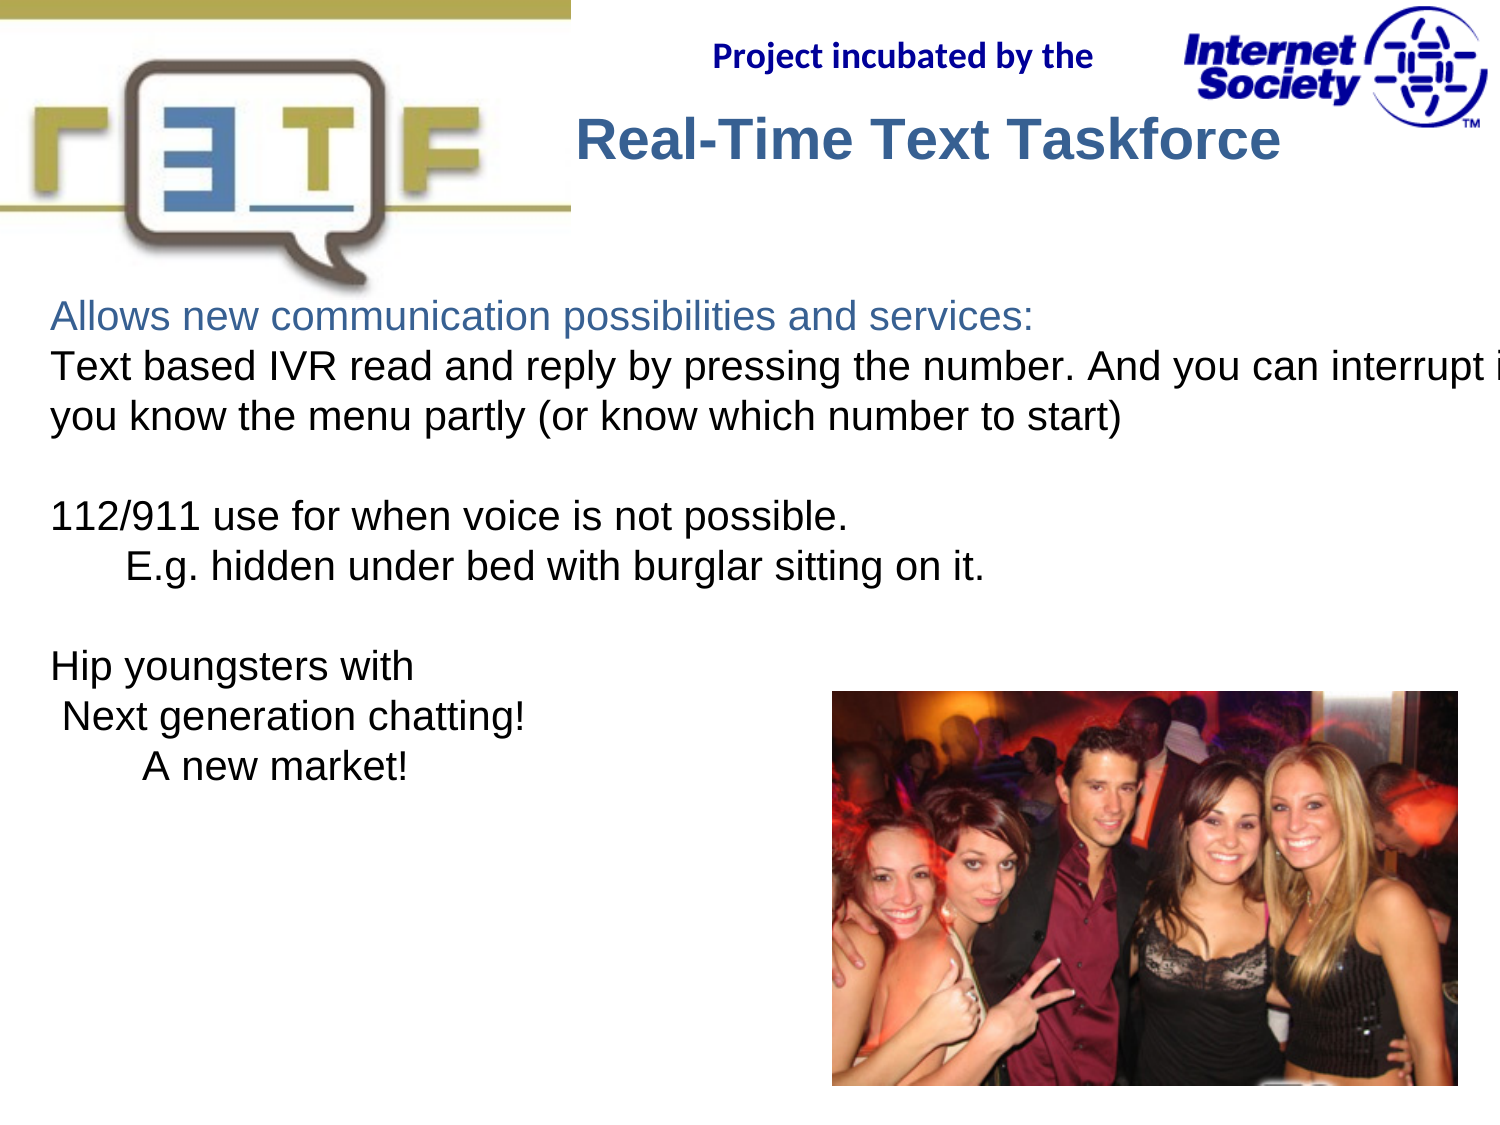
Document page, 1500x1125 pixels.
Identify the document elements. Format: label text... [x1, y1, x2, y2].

picture [1183, 5, 1489, 129]
text_box Allows new communication possibilities and services: Text based IVR read and reply by pressing the number. And you can interrupt if you know the menu partly (or know which number to start) 112/911 use for when voice is not possible. E.g. hidden under bed with burglar sitting on it. Hip youngsters with Next generation chatting! A new market! [35, 281, 1500, 847]
picture [0, 0, 571, 300]
picture [832, 691, 1458, 1086]
